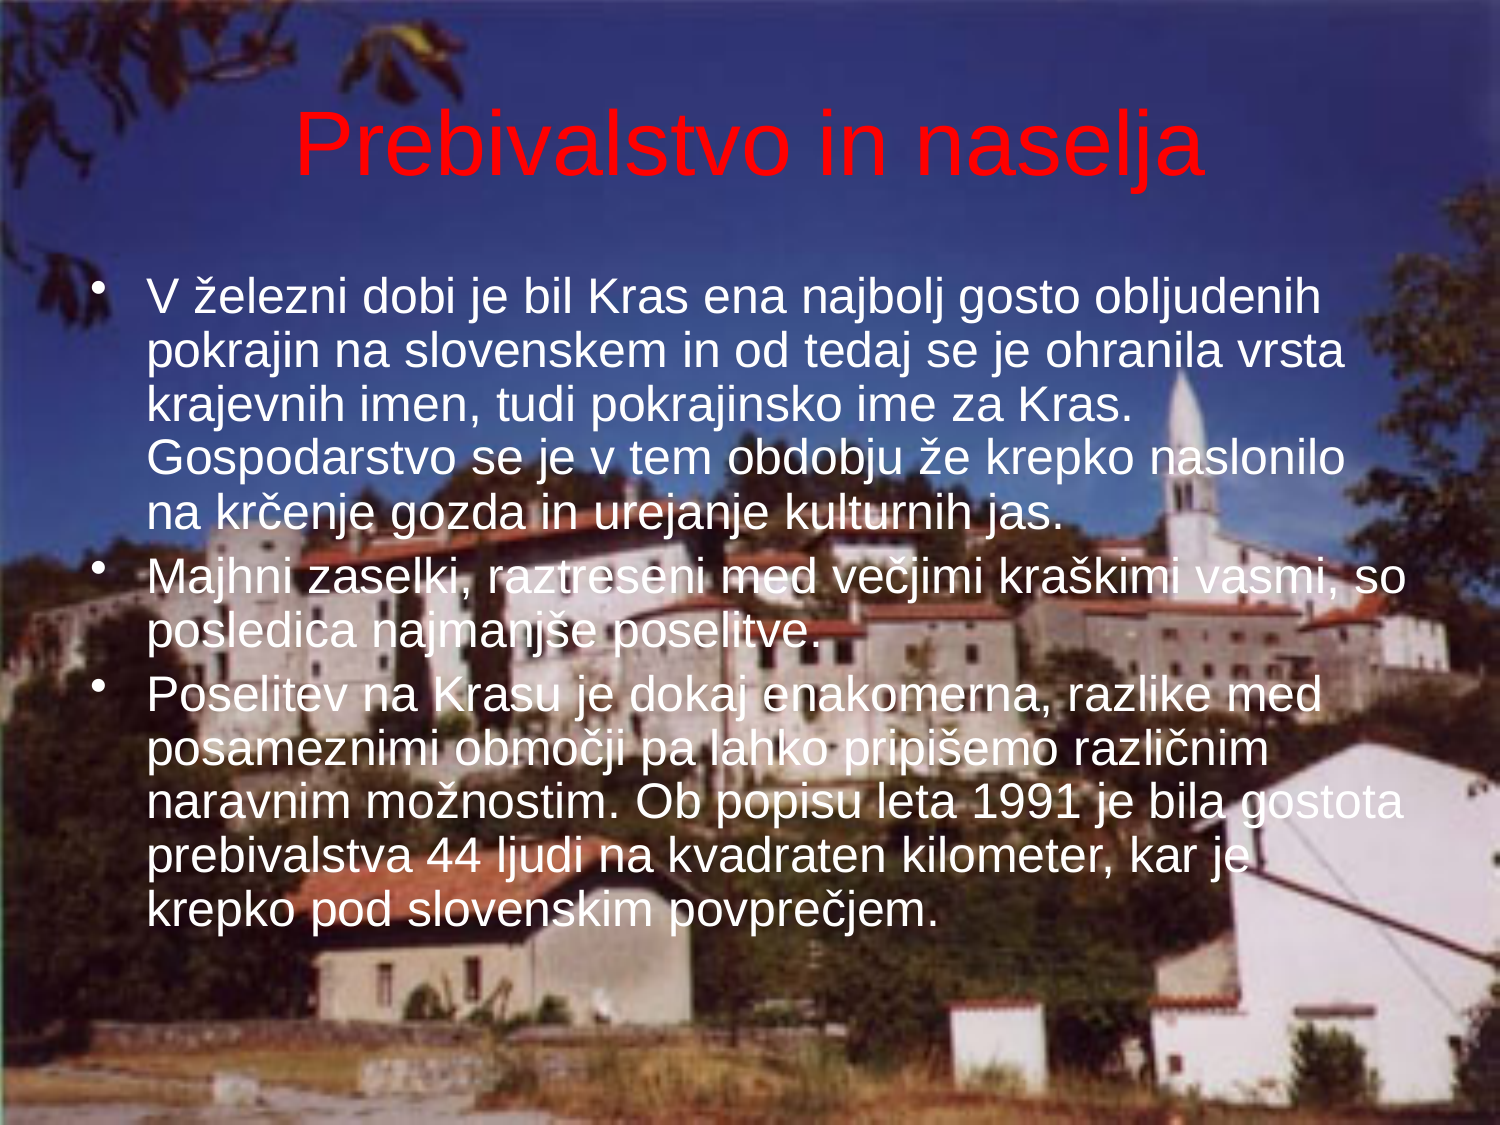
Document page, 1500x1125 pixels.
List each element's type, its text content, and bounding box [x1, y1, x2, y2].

picture [0, 0, 1500, 1125]
list V železni dobi je bil Kras ena najbolj gosto obljudenih pokrajin na slovenskem in od tedaj se je ohranila vrsta krajevnih imen, tudi pokrajinsko ime za Kras. Gospodarstvo se je v tem obdobju že krepko naslonilo na krčenje gozda in urejanje kulturnih jas. Majhni zaselki, raztreseni med večjimi kraškimi vasmi, so posledica najmanjše poselitve. Poselitev na Krasu je dokaj enakomerna, razlike med posameznimi območji pa lahko pripišemo različnim naravnim možnostim. Ob popisu leta 1991 je bila gostota prebivalstva 44 ljudi na kvadraten kilometer, kar je krepko pod slovenskim povprečjem. [75, 262, 1424, 1005]
title Prebivalstvo in naselja [75, 45, 1425, 233]
